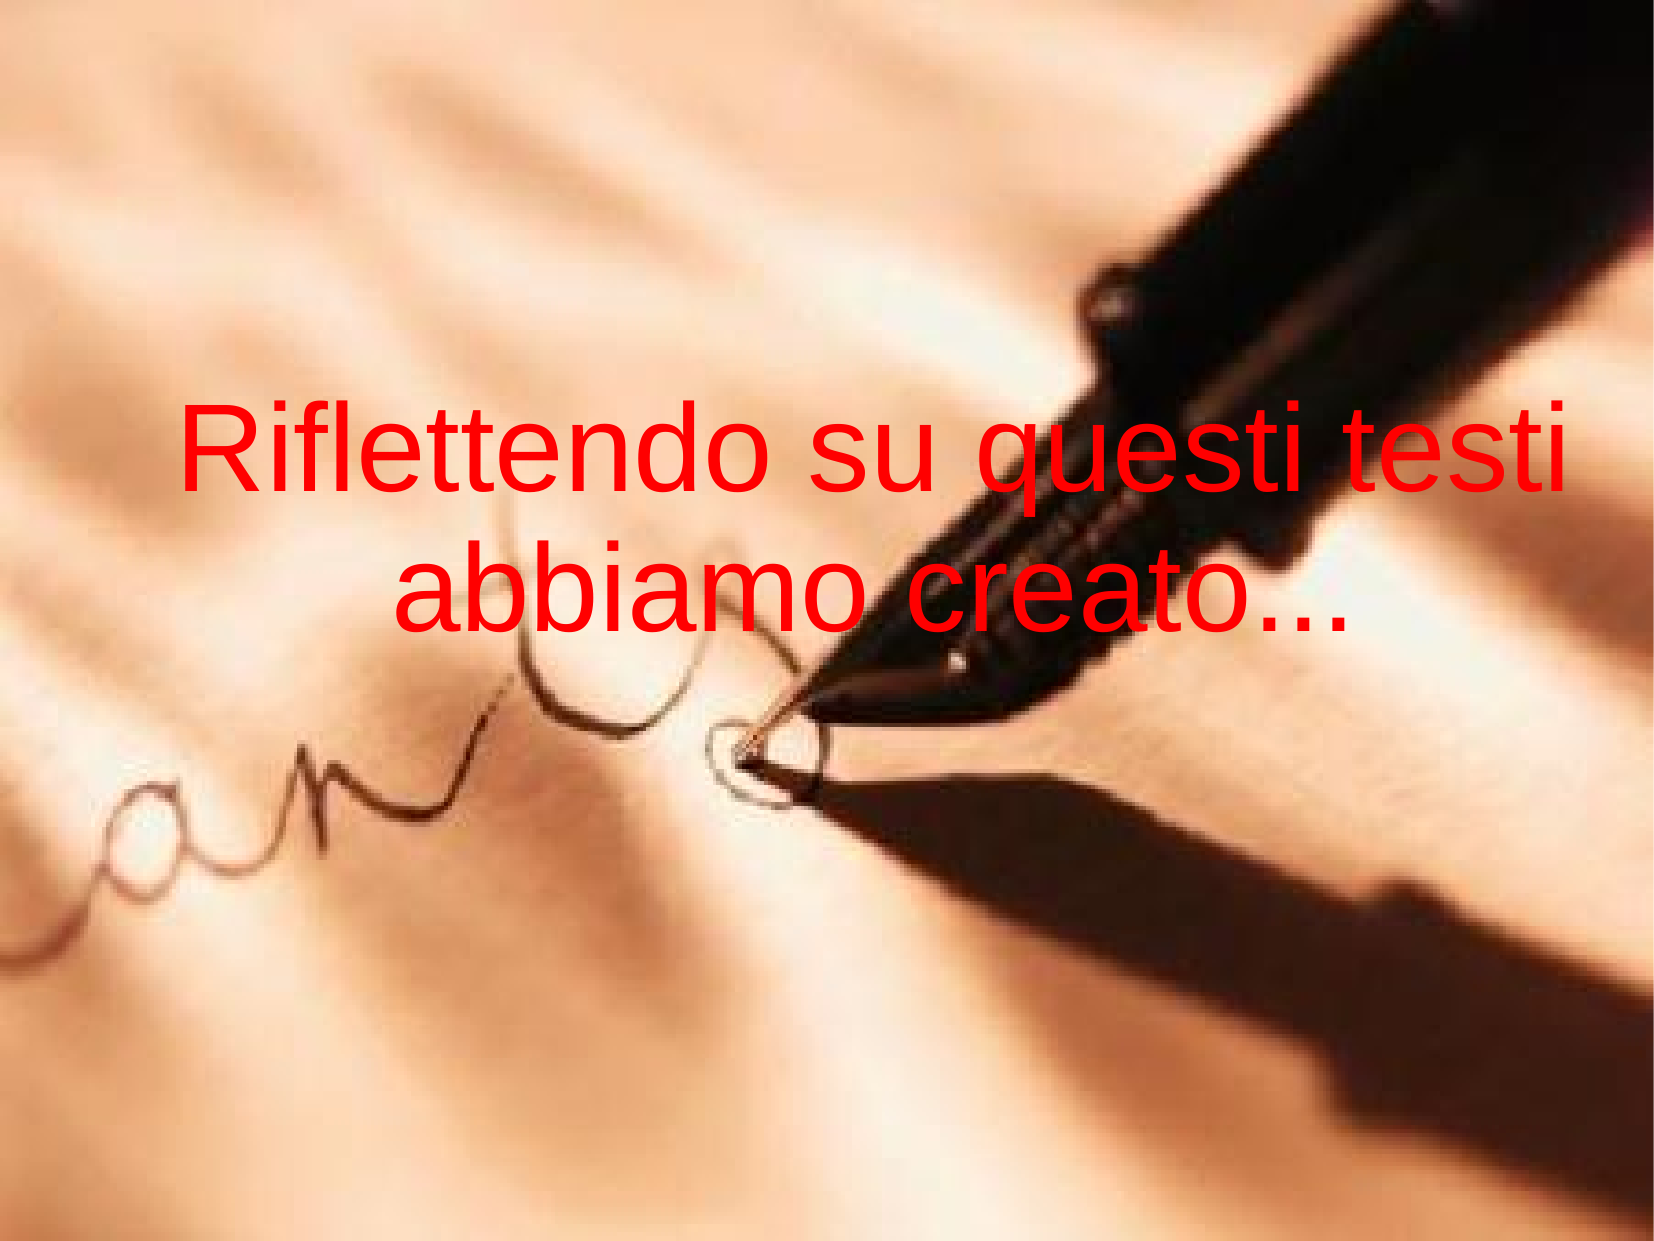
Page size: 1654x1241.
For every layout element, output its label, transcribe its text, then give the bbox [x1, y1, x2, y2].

picture [0, 0, 1654, 1241]
list Riflettendo su questi testi abbiamo creato... [94, 377, 1583, 1197]
